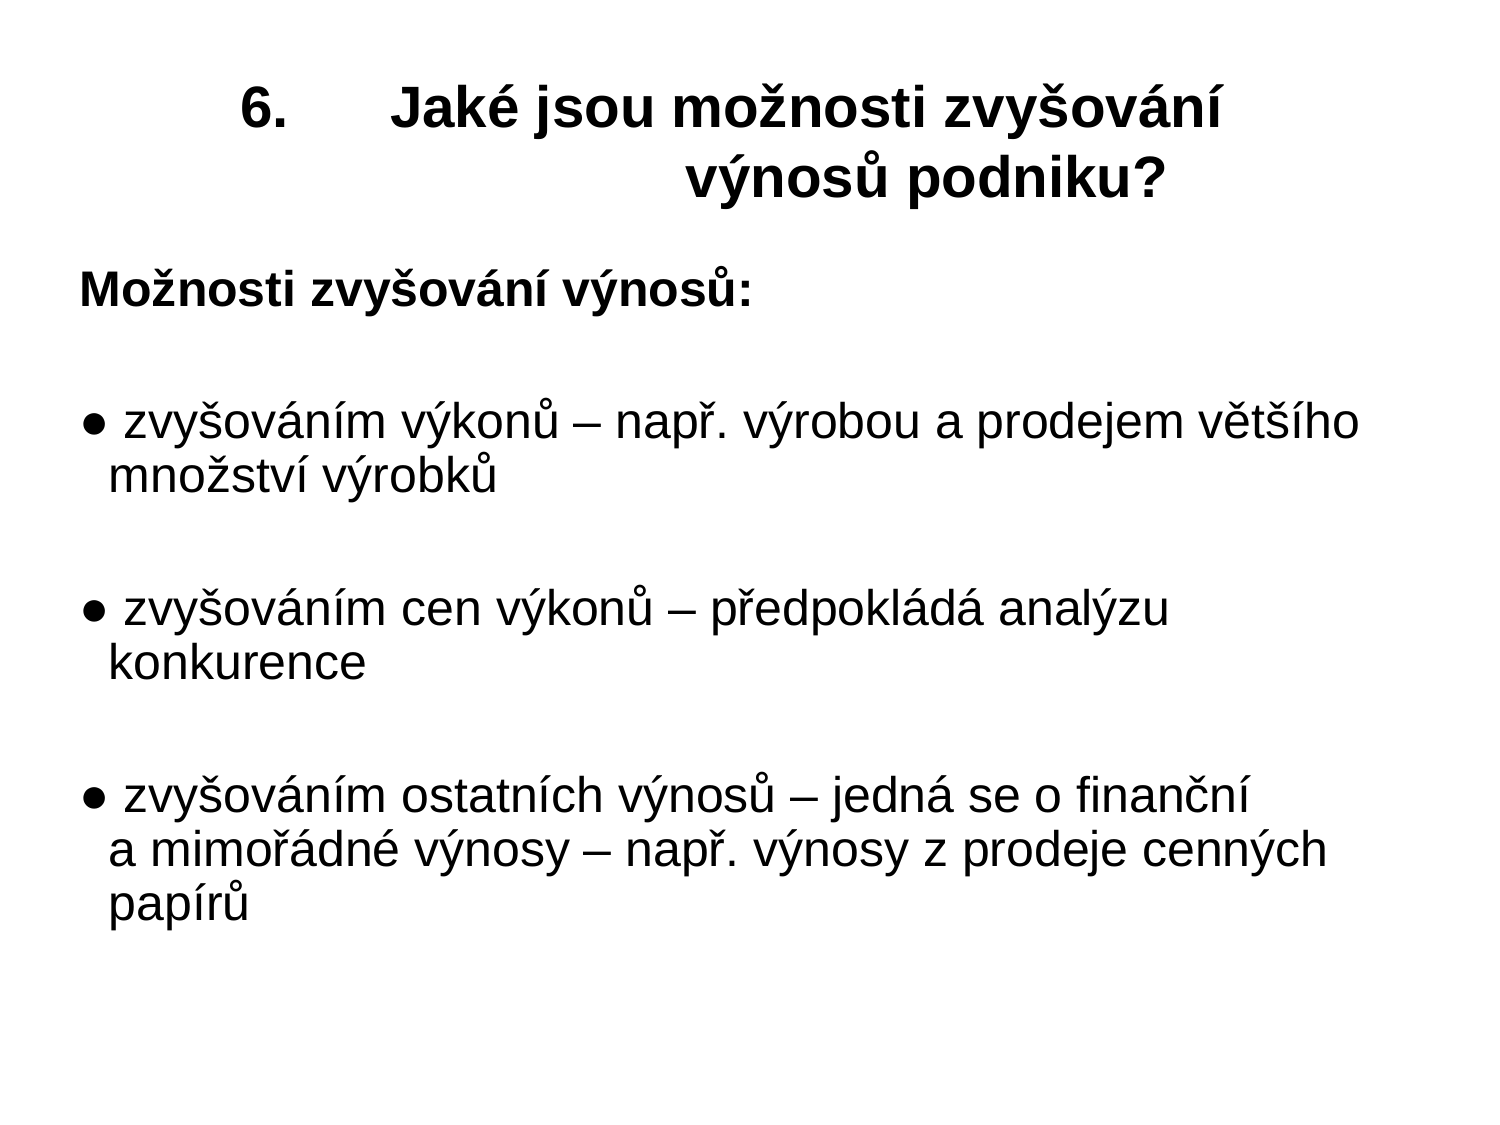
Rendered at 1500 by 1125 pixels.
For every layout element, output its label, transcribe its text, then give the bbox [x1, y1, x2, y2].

list Možnosti zvyšování výnosů: ● zvyšováním výkonů – např. výrobou a prodejem většího množství výrobků ● zvyšováním cen výkonů – předpokládá analýzu konkurence ● zvyšováním ostatních výnosů – jedná se o finanční a mimořádné výnosy – např. výnosy z prodeje cenných papírů [64, 255, 1424, 1125]
title 6. Jaké jsou možnosti zvyšování výnosů podniku? [75, 45, 1426, 233]
